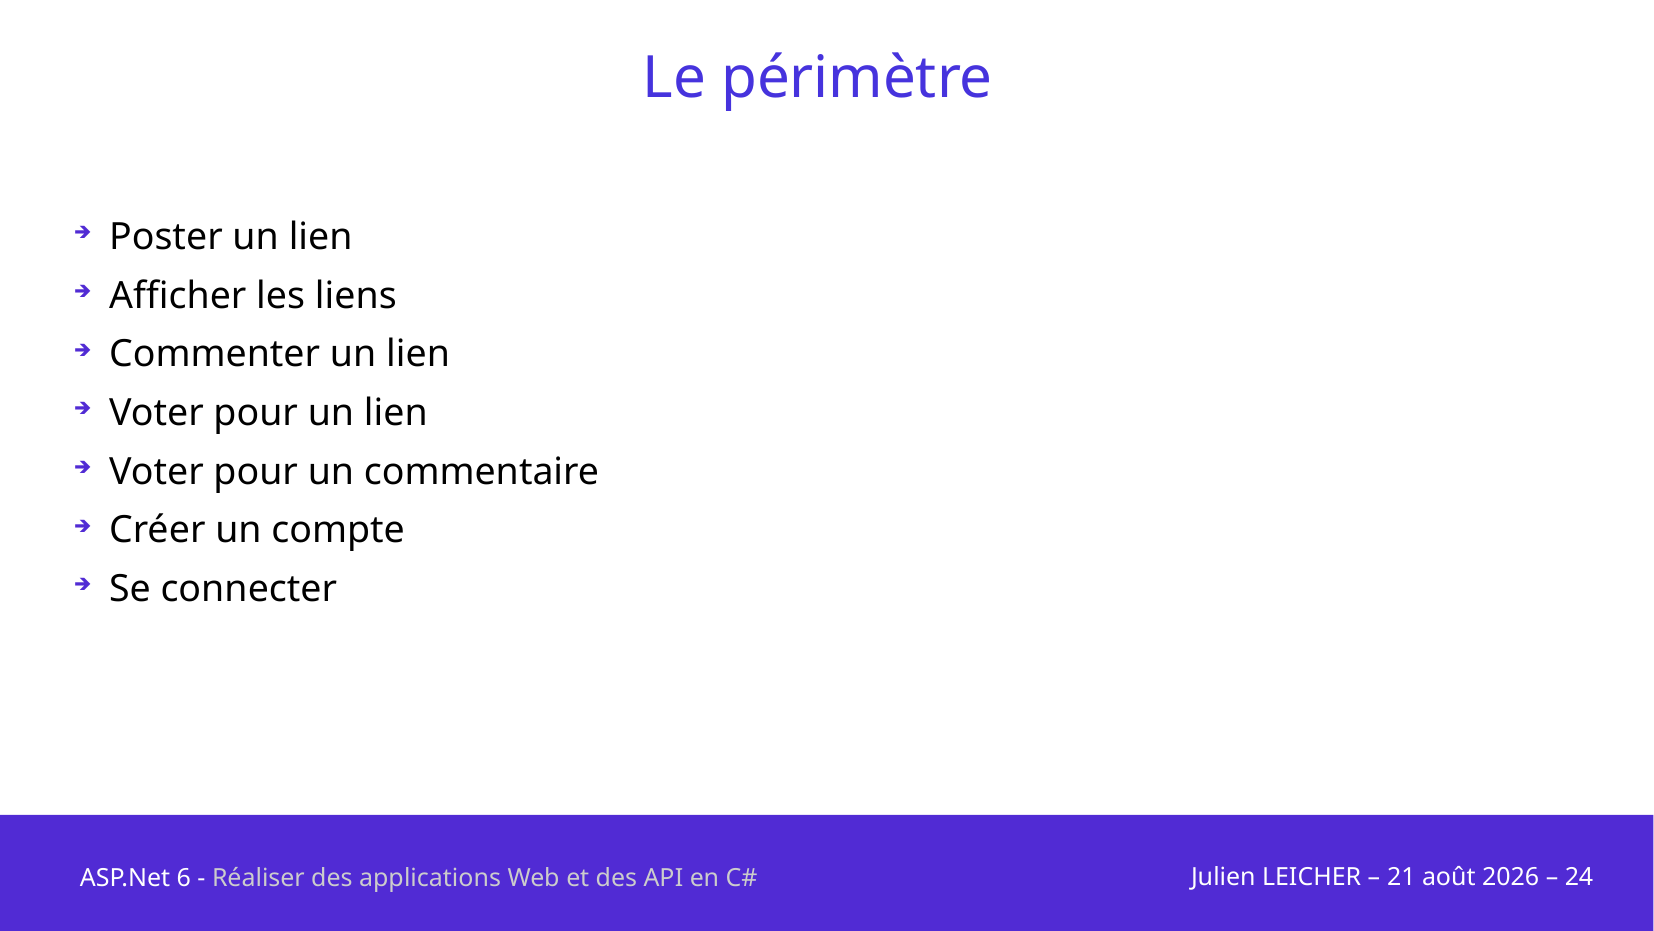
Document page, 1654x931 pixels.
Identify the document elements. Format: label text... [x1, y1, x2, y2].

text_box ASP.Net 6 - Réaliser des applications Web et des API en C# [64, 852, 798, 898]
text_box Le périmètre [628, 27, 1026, 113]
text_box Julien LEICHER – 28 févr. 2022 – <numéro> [0, 814, 1654, 931]
text_box Poster un lien Afficher les liens Commenter un lien Voter pour un lien Voter pour un commentaire Créer un compte Se connecter [59, 194, 1595, 678]
